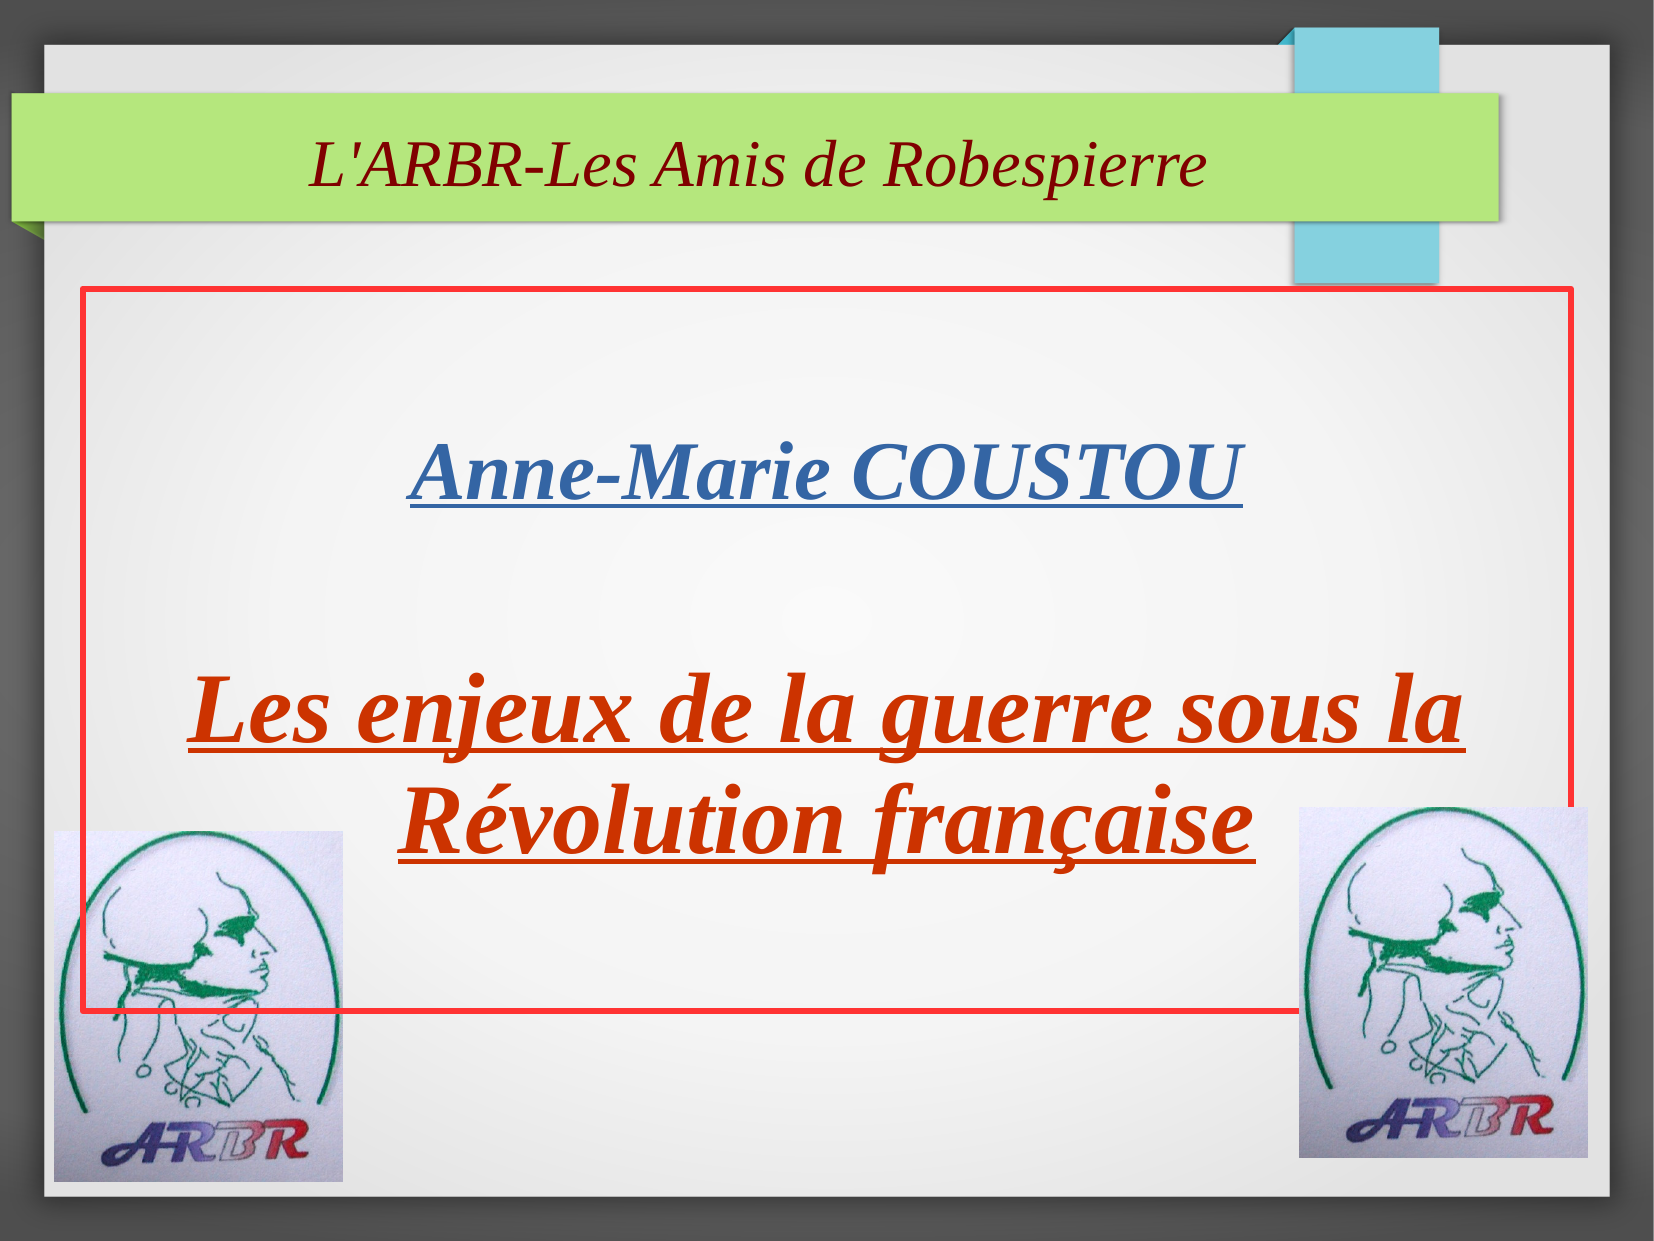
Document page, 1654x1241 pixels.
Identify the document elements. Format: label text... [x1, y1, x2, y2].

subtitle Anne-Marie COUSTOU Les enjeux de la guerre sous la Révolution française [82, 288, 1571, 1011]
text_box L'ARBR-Les Amis de Robespierre [106, 119, 1430, 209]
picture [0, 0, 1654, 1241]
